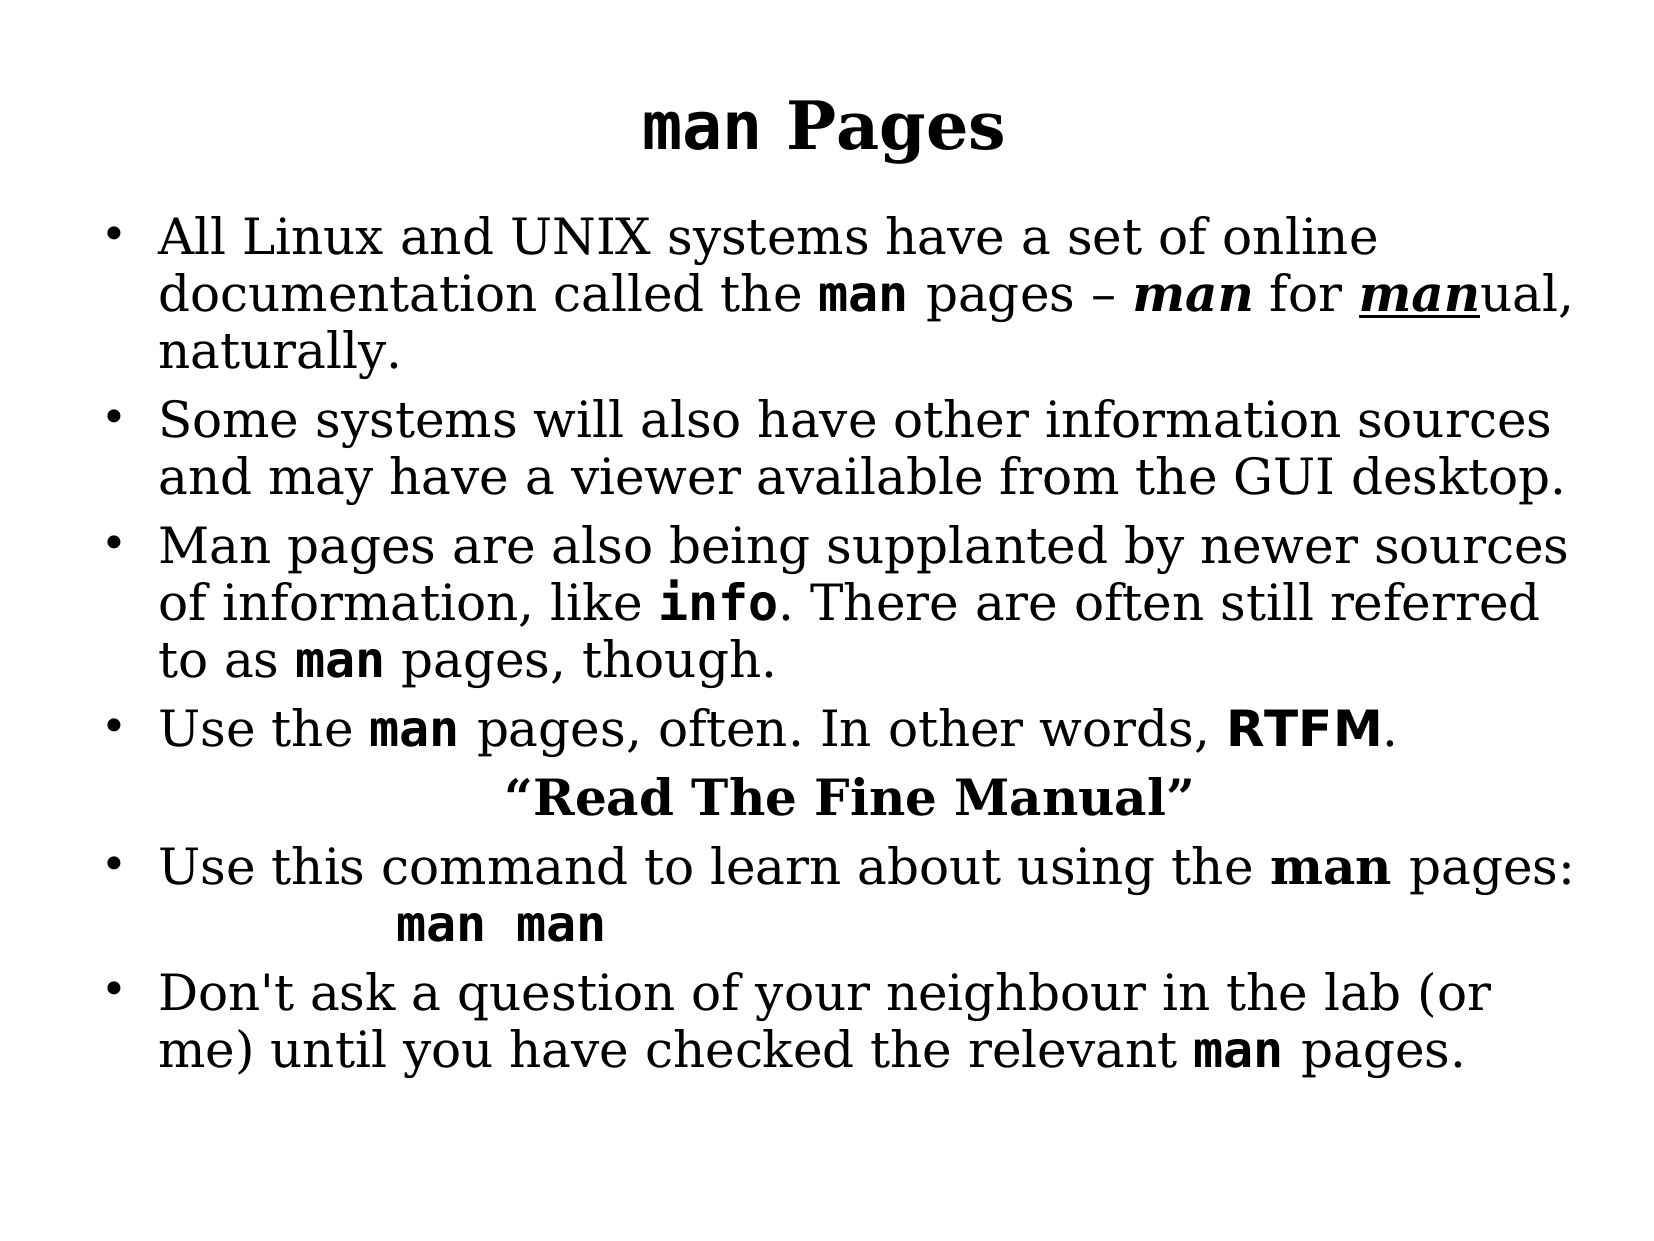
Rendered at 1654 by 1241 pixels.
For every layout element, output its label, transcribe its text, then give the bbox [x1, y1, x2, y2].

list All Linux and UNIX systems have a set of online documentation called the man pages – man for manual, naturally. Some systems will also have other information sources and may have a viewer available from the GUI desktop. Man pages are also being supplanted by newer sources of information, like info. There are often still referred to as man pages, though. Use the man pages, often. In other words, RTFM. “Read The Fine Manual” Use this command to learn about using the man pages: man man Don't ask a question of your neighbour in the lab (or me) until you have checked the relevant man pages. [88, 206, 1595, 1079]
title man Pages [118, 73, 1531, 178]
